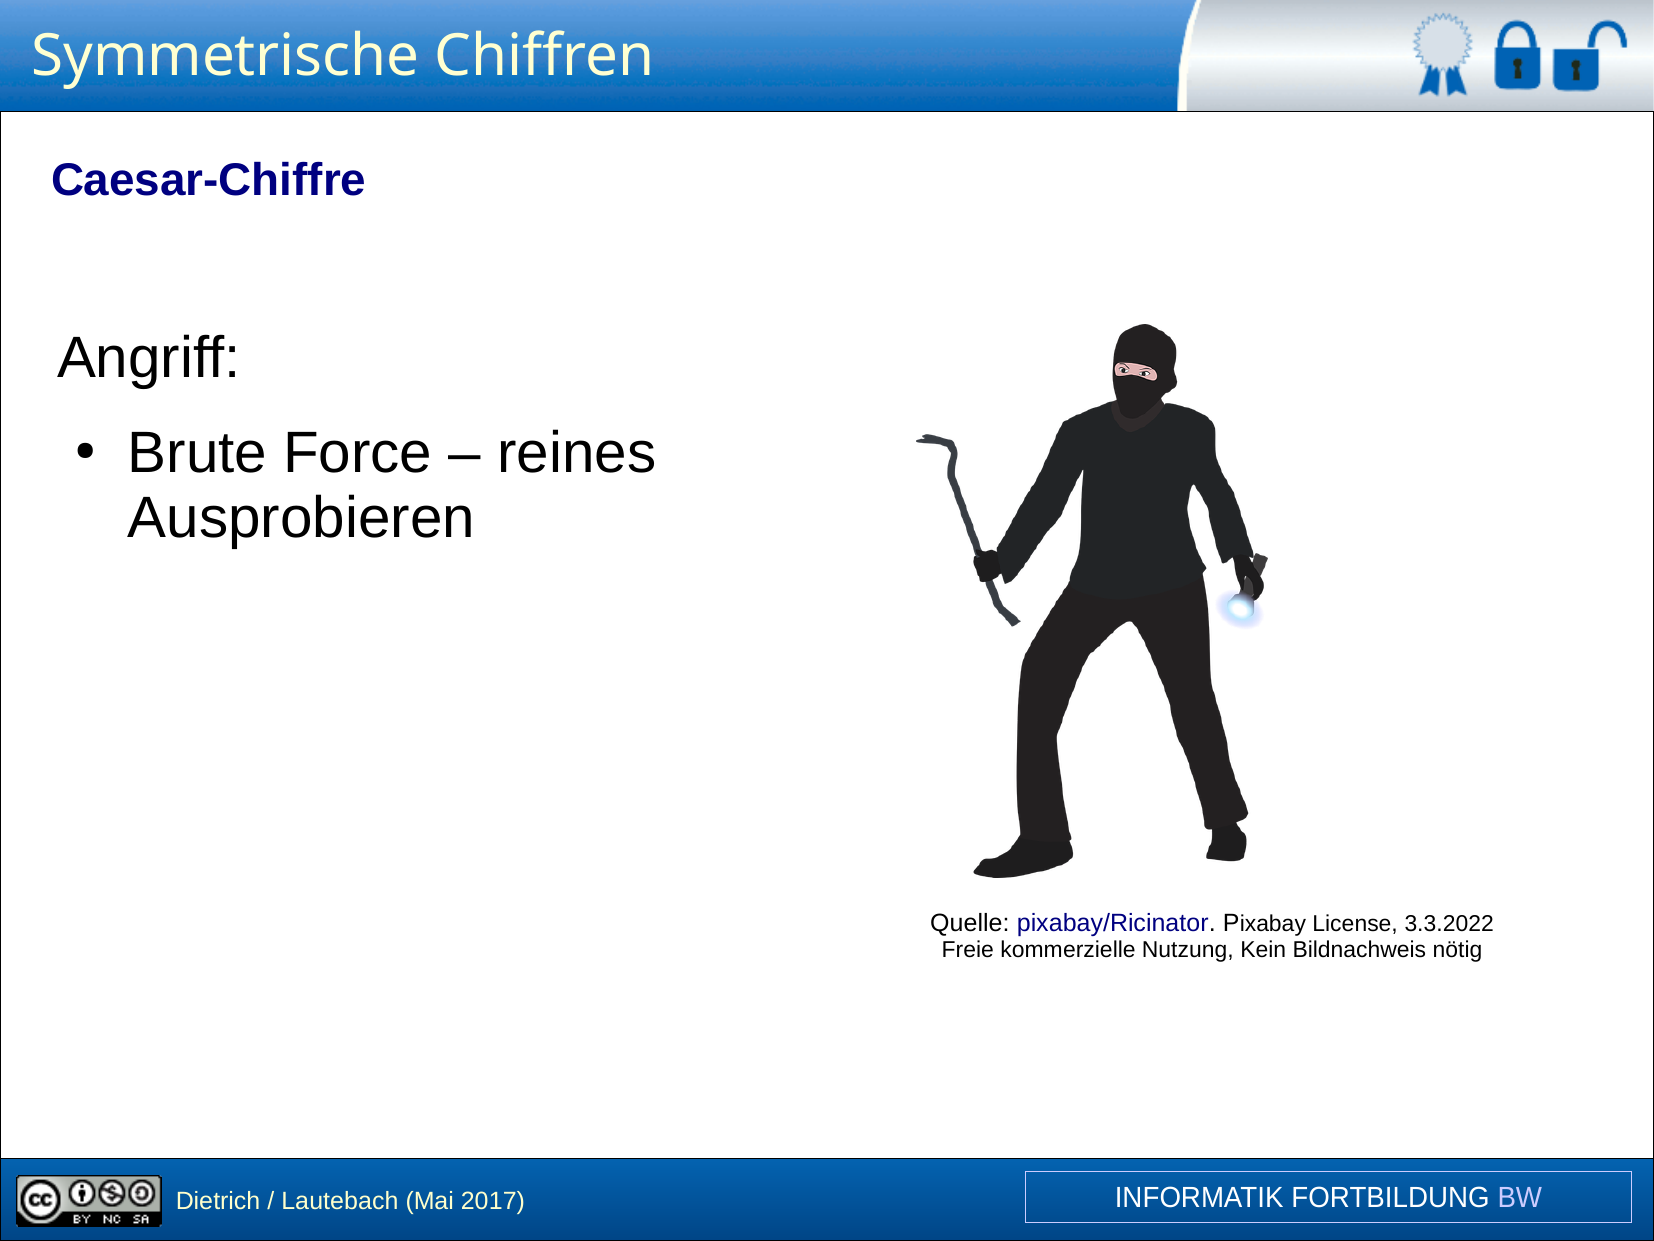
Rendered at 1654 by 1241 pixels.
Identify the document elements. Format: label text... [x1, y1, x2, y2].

picture [0, 0, 1654, 111]
text_box Quelle: pixabay/Ricinator. Pixabay License, 3.3.2022 Freie kommerzielle Nutzung, Kein Bildnachweis nötig [849, 901, 1575, 970]
picture [916, 324, 1285, 878]
picture [16, 1175, 162, 1227]
title Symmetrische Chiffren [31, 14, 1151, 92]
text_box Caesar-Chiffre [36, 146, 1617, 214]
list Angriff: Brute Force – reines Ausprobieren [57, 325, 813, 1045]
